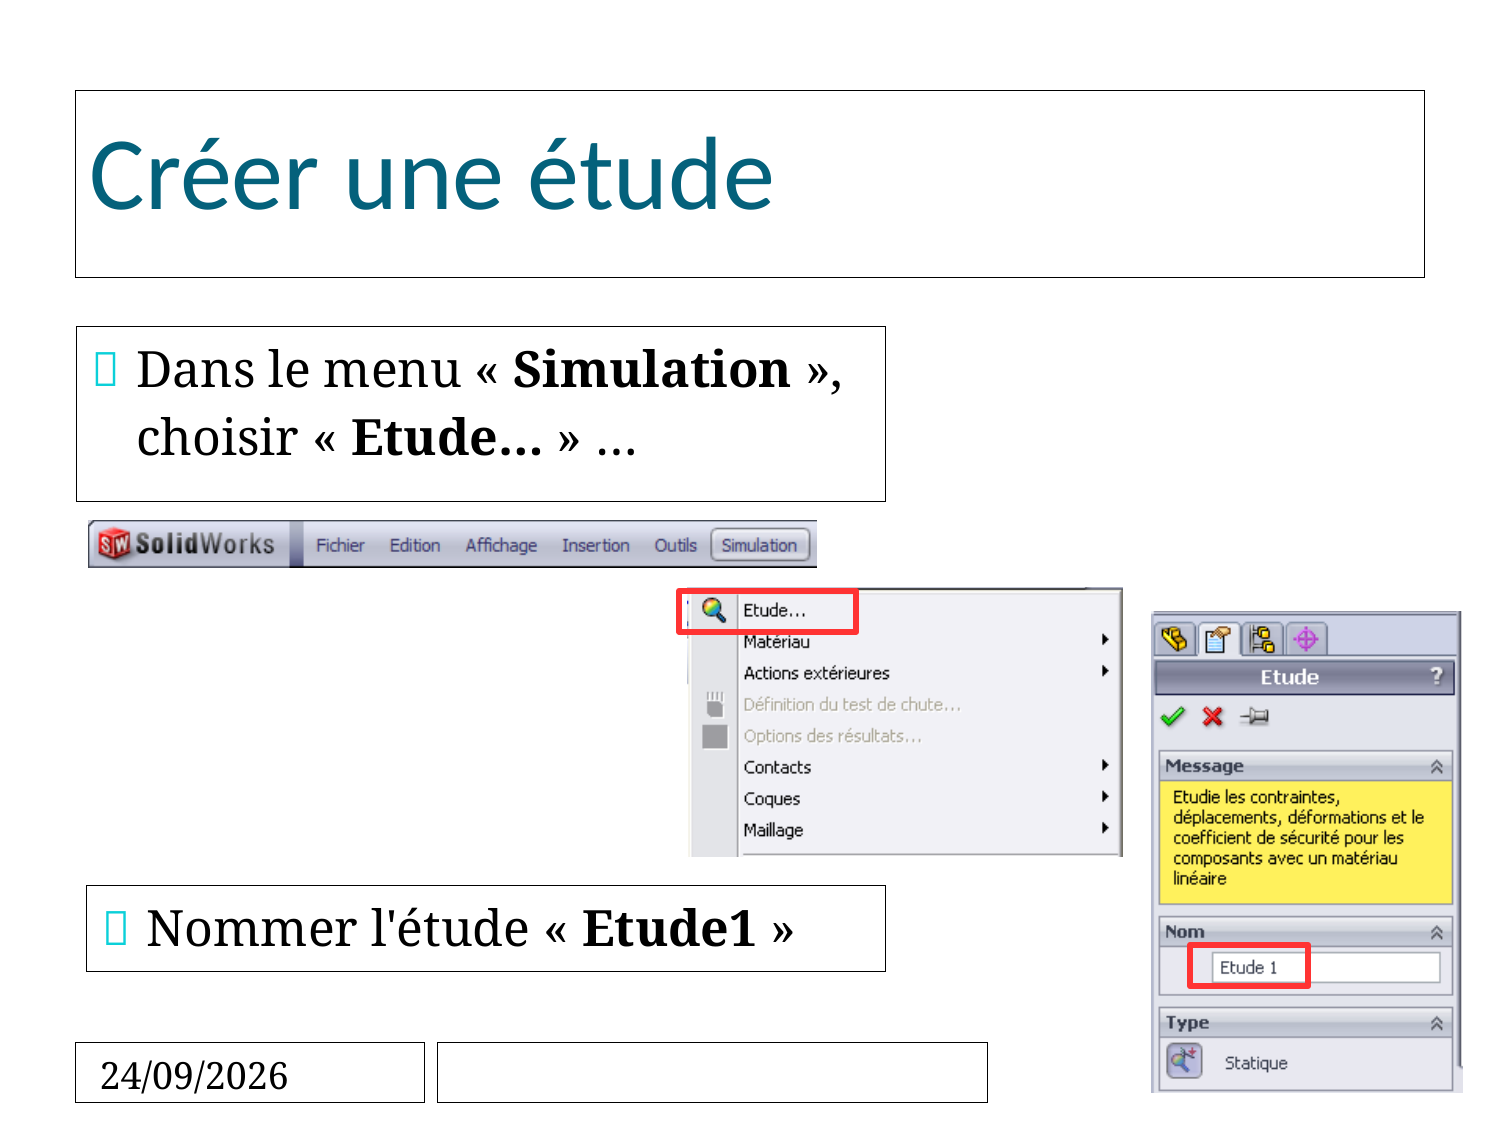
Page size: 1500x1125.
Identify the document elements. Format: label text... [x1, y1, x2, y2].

title Créer une étude [75, 90, 1425, 278]
picture [1151, 611, 1463, 1093]
picture [687, 587, 1123, 857]
list Nommer l'étude « Etude1 » [86, 885, 886, 972]
picture [88, 520, 817, 568]
picture [687, 594, 853, 629]
text_box Dans le menu « Simulation », choisir « Etude… » … [76, 326, 886, 502]
